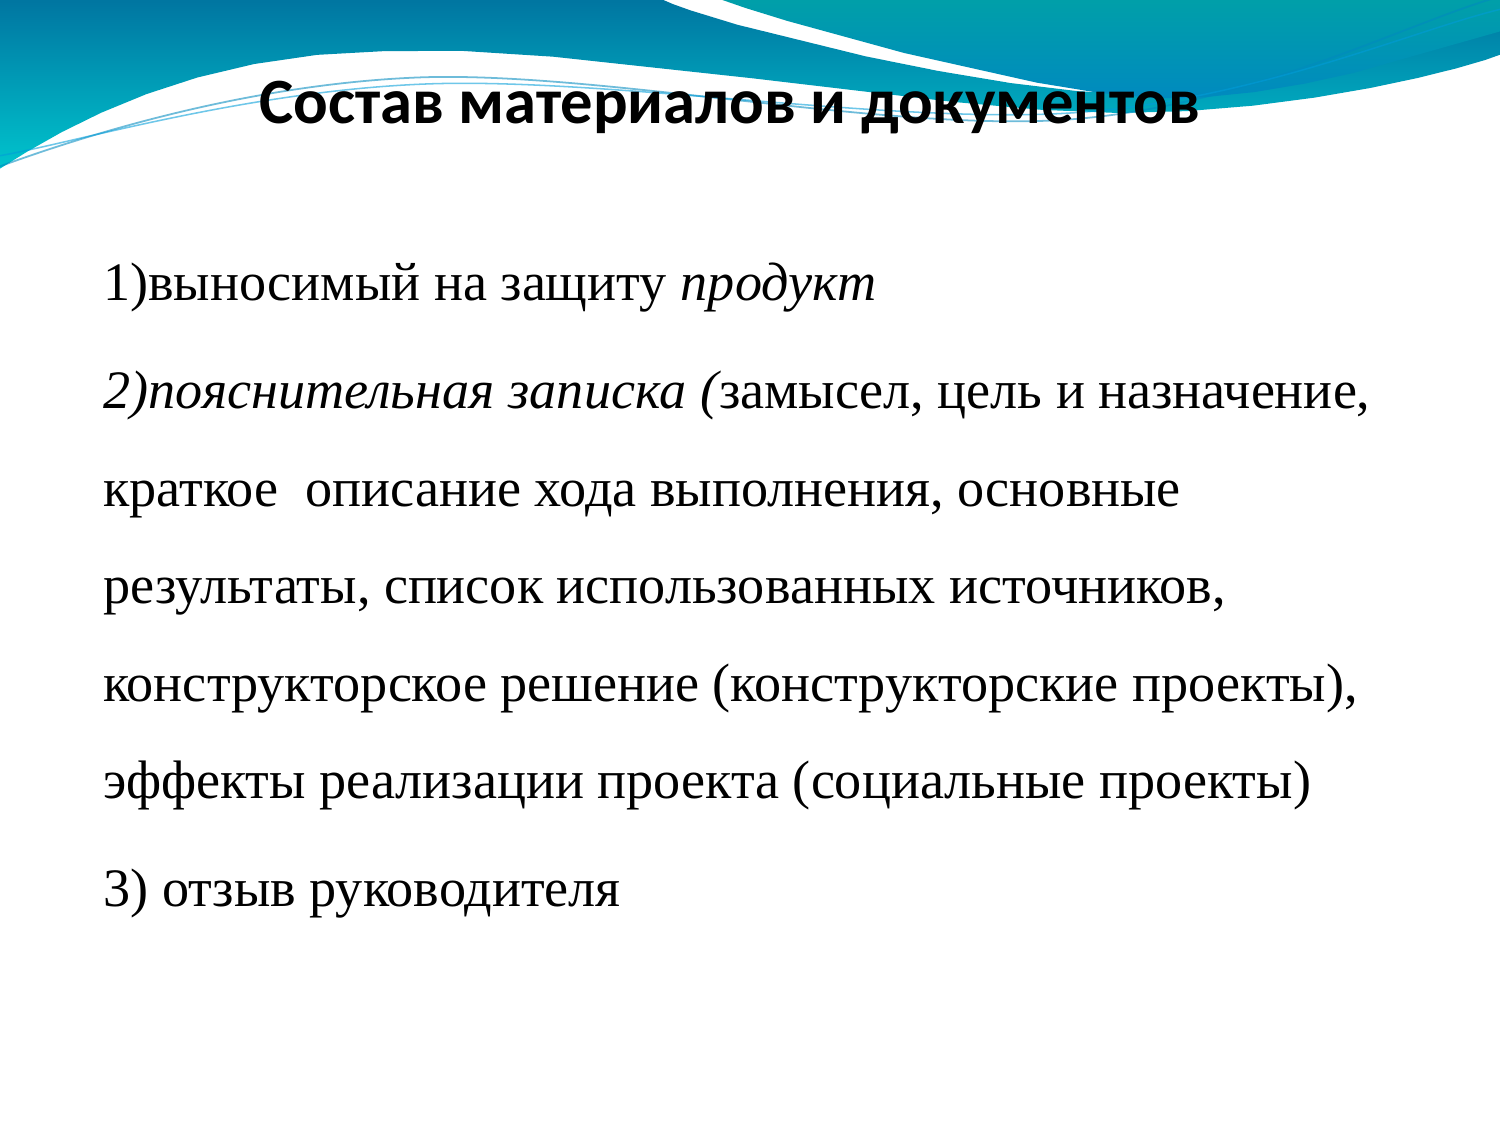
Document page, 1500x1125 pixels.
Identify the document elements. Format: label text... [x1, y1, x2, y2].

list 1)выносимый на защиту продукт 2)пояснительная записка (замысел, цель и назначение, краткое описание хода выполнения, основные результаты, список использованных источников, конструкторское решение (конструкторские проекты), эффекты реализации проекта (социальные проекты) 3) отзыв руководителя [88, 206, 1439, 312]
